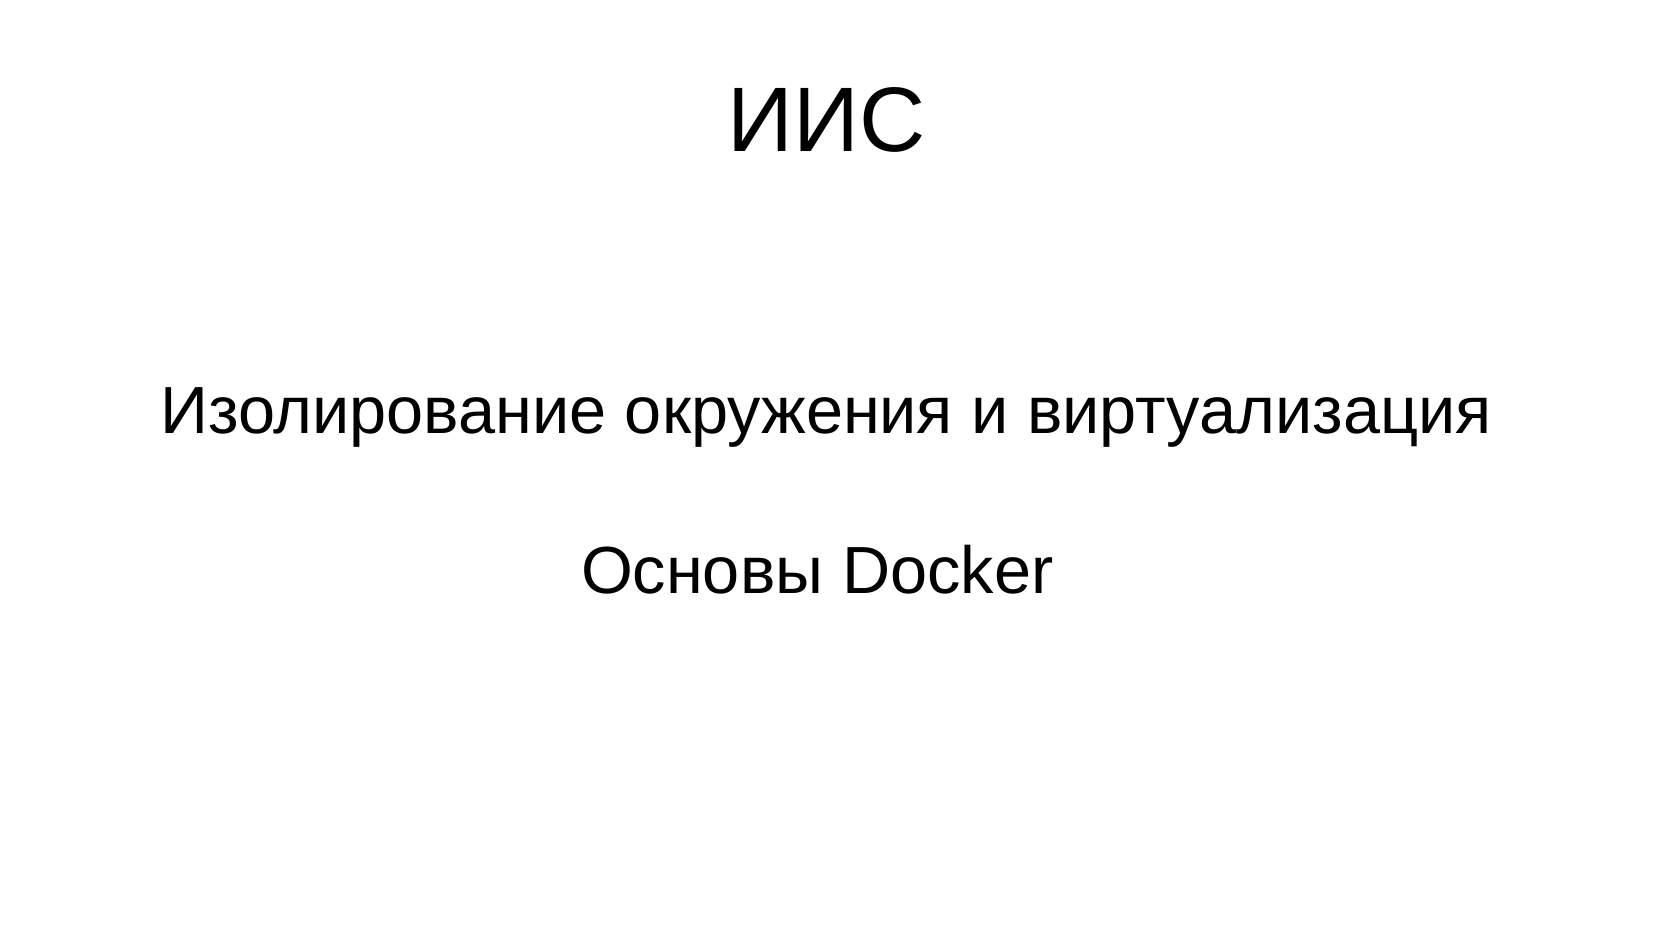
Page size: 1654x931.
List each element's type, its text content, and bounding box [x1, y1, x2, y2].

title ИИС [82, 37, 1571, 193]
subtitle Изолирование окружения и виртуализация Основы Docker [82, 217, 1571, 757]
